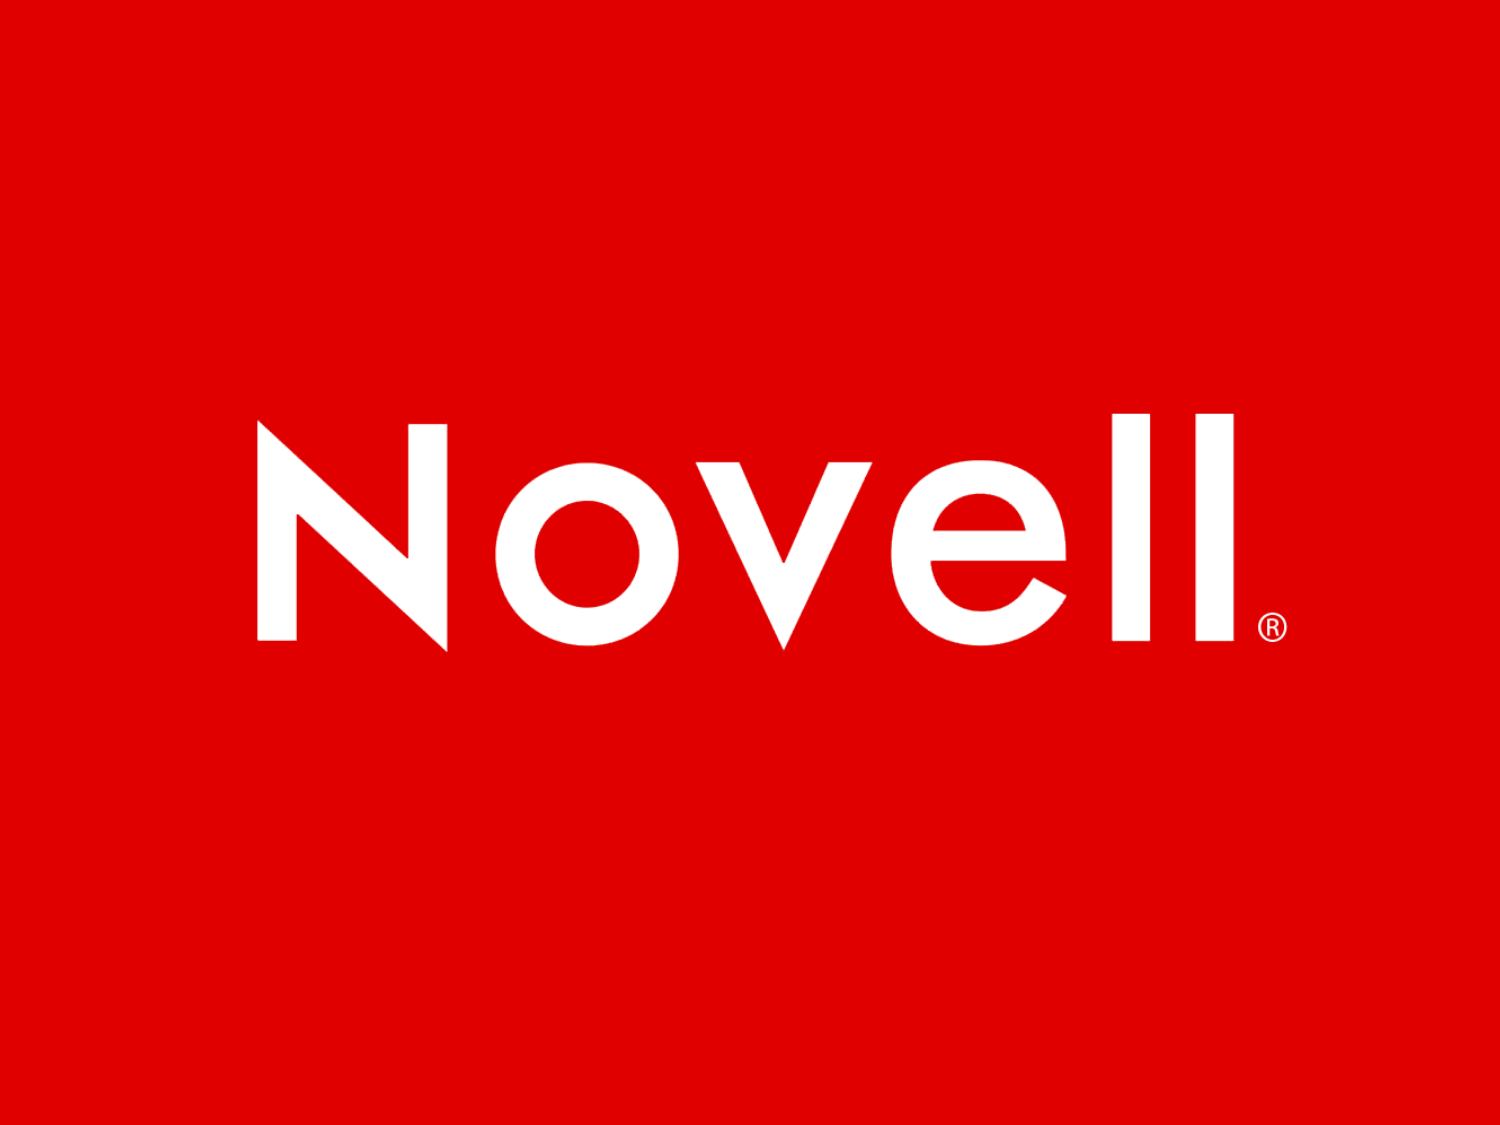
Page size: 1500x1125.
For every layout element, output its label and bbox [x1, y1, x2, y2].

picture [218, 363, 1327, 694]
